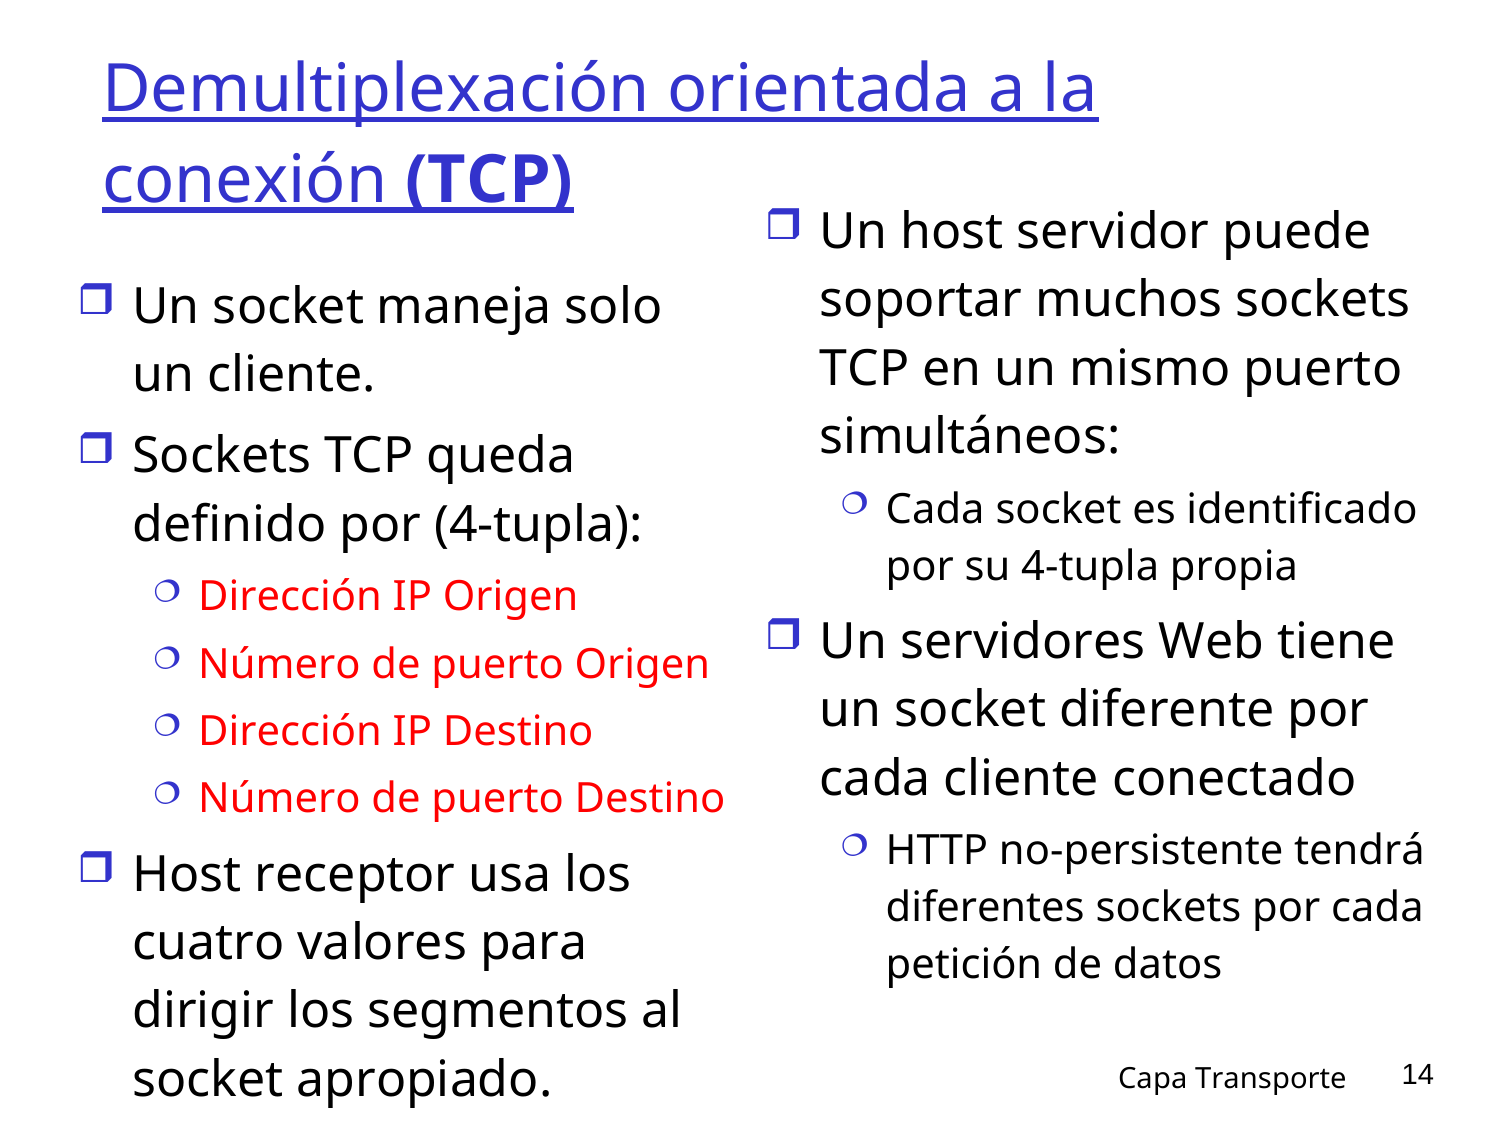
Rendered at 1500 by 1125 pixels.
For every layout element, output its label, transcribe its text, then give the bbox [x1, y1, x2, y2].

list Un socket maneja solo un cliente. Sockets TCP queda definido por (4-tupla): Dirección IP Origen Número de puerto Origen Dirección IP Destino Número de puerto Destino Host receptor usa los cuatro valores para dirigir los segmentos al socket apropiado. [62, 262, 750, 1058]
list Un host servidor puede soportar muchos sockets TCP en un mismo puerto simultáneos: Cada socket es identificado por su 4-tupla propia Un servidores Web tiene un socket diferente por cada cliente conectado HTTP no-persistente tendrá diferentes sockets por cada petición de datos [750, 187, 1458, 1067]
title Demultiplexación orientada a la conexión (TCP) [87, 37, 1363, 225]
